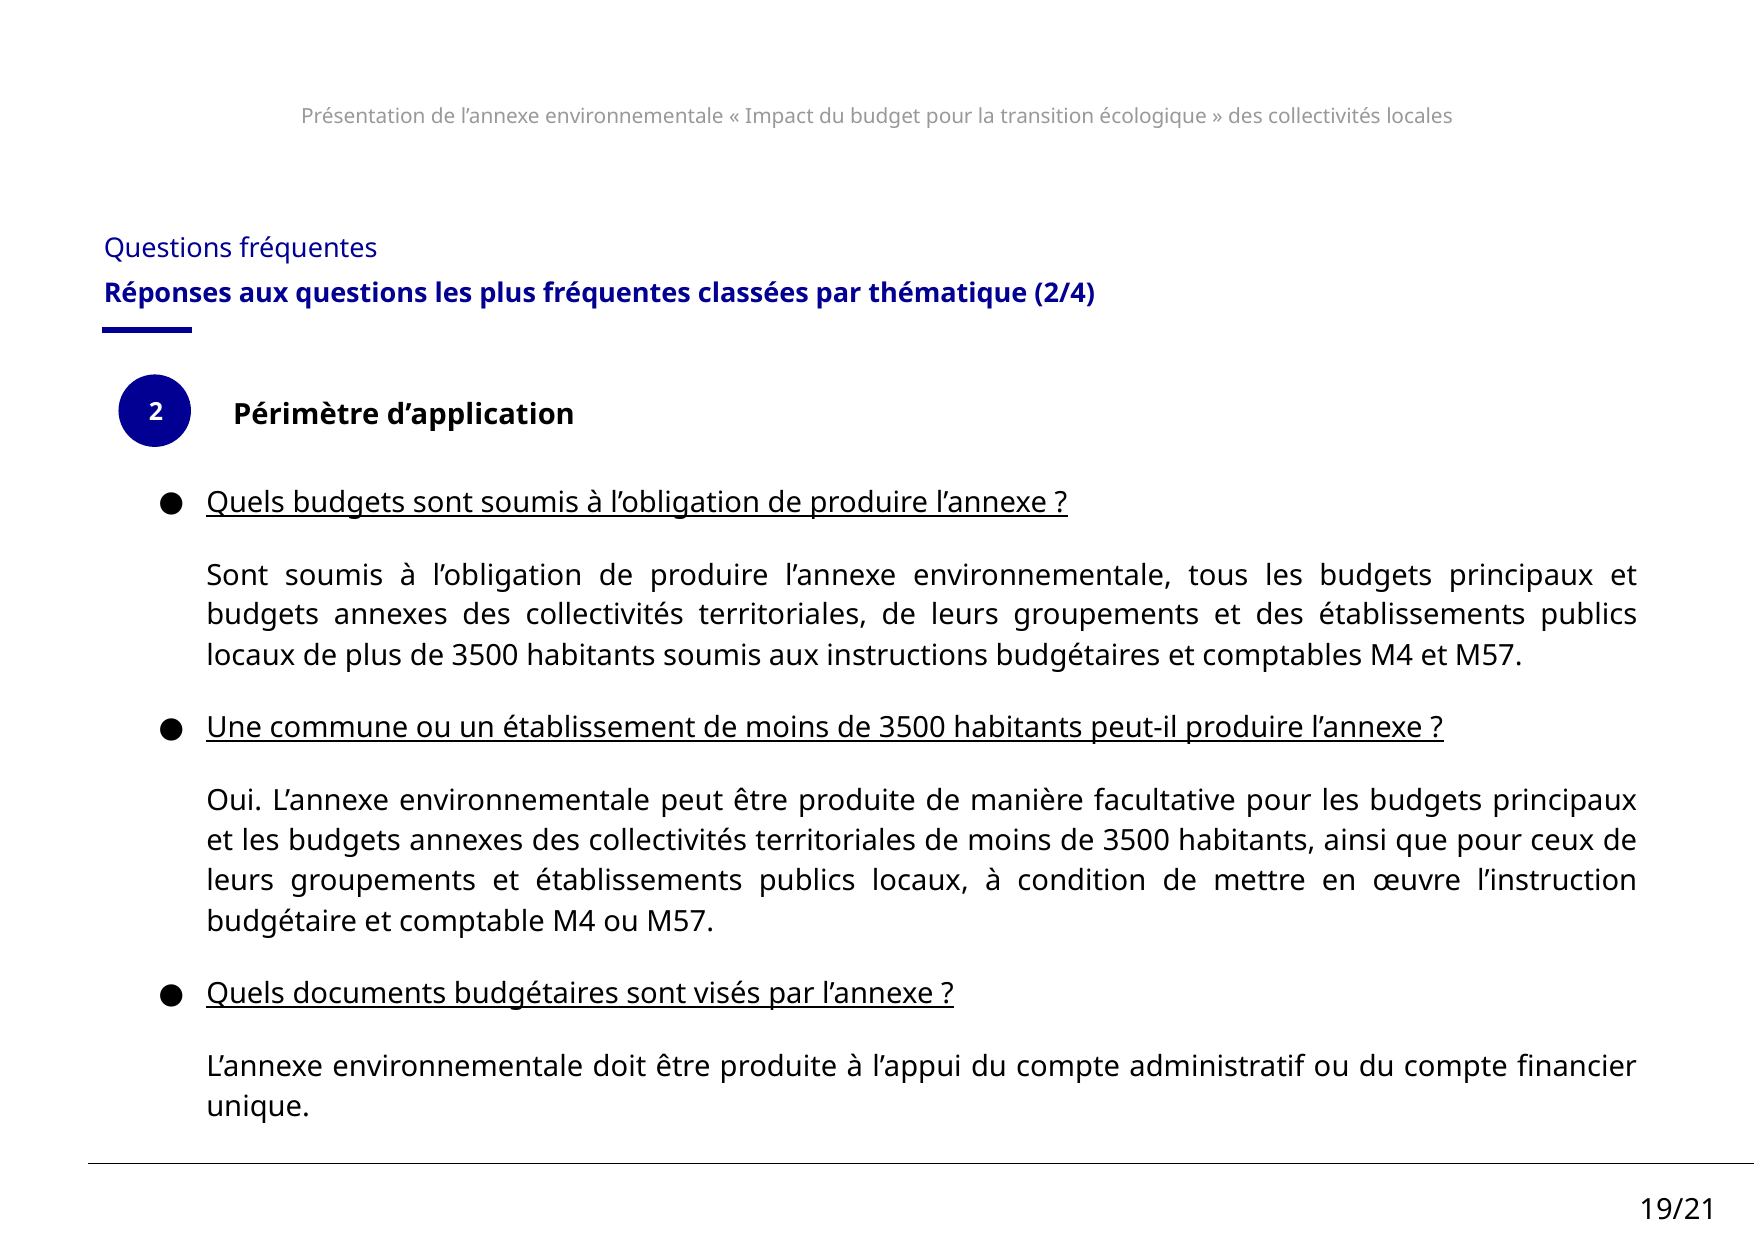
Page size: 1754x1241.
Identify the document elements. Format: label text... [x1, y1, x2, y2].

text_box Périmètre d’application [218, 380, 1500, 446]
text_box [134, 374, 191, 447]
text_box Questions fréquentes Réponses aux questions les plus fréquentes classées par thématique (2/4) [88, 208, 1489, 323]
text_box [118, 381, 133, 440]
text_box <numéro>/21 [1514, 1181, 1732, 1237]
text_box Présentation de l’annexe environnementale « Impact du budget pour la transition écologique » des collectivités locales [267, 82, 1487, 143]
text_box Quels budgets sont soumis à l’obligation de produire l’annexe ? Sont soumis à l’obligation de produire l’annexe environnementale, tous les budgets principaux et budgets annexes des collectivités territoriales, de leurs groupements et des établissements publics locaux de plus de 3500 habitants soumis aux instructions budgétaires et comptables M4 et M57. Une commune ou un établissement de moins de 3500 habitants peut-il produire l’annexe ? Oui. L’annexe environnementale peut être produite de manière facultative pour les budgets principaux et les budgets annexes des collectivités territoriales de moins de 3500 habitants, ainsi que pour ceux de leurs groupements et établissements publics locaux, à condition de mettre en œuvre l’instruction budgétaire et comptable M4 ou M57. Quels documents budgétaires sont visés par l’annexe ? L’annexe environnementale doit être produite à l’appui du compte administratif ou du compte financier unique. [116, 462, 1654, 1138]
text_box 2 [133, 380, 173, 441]
